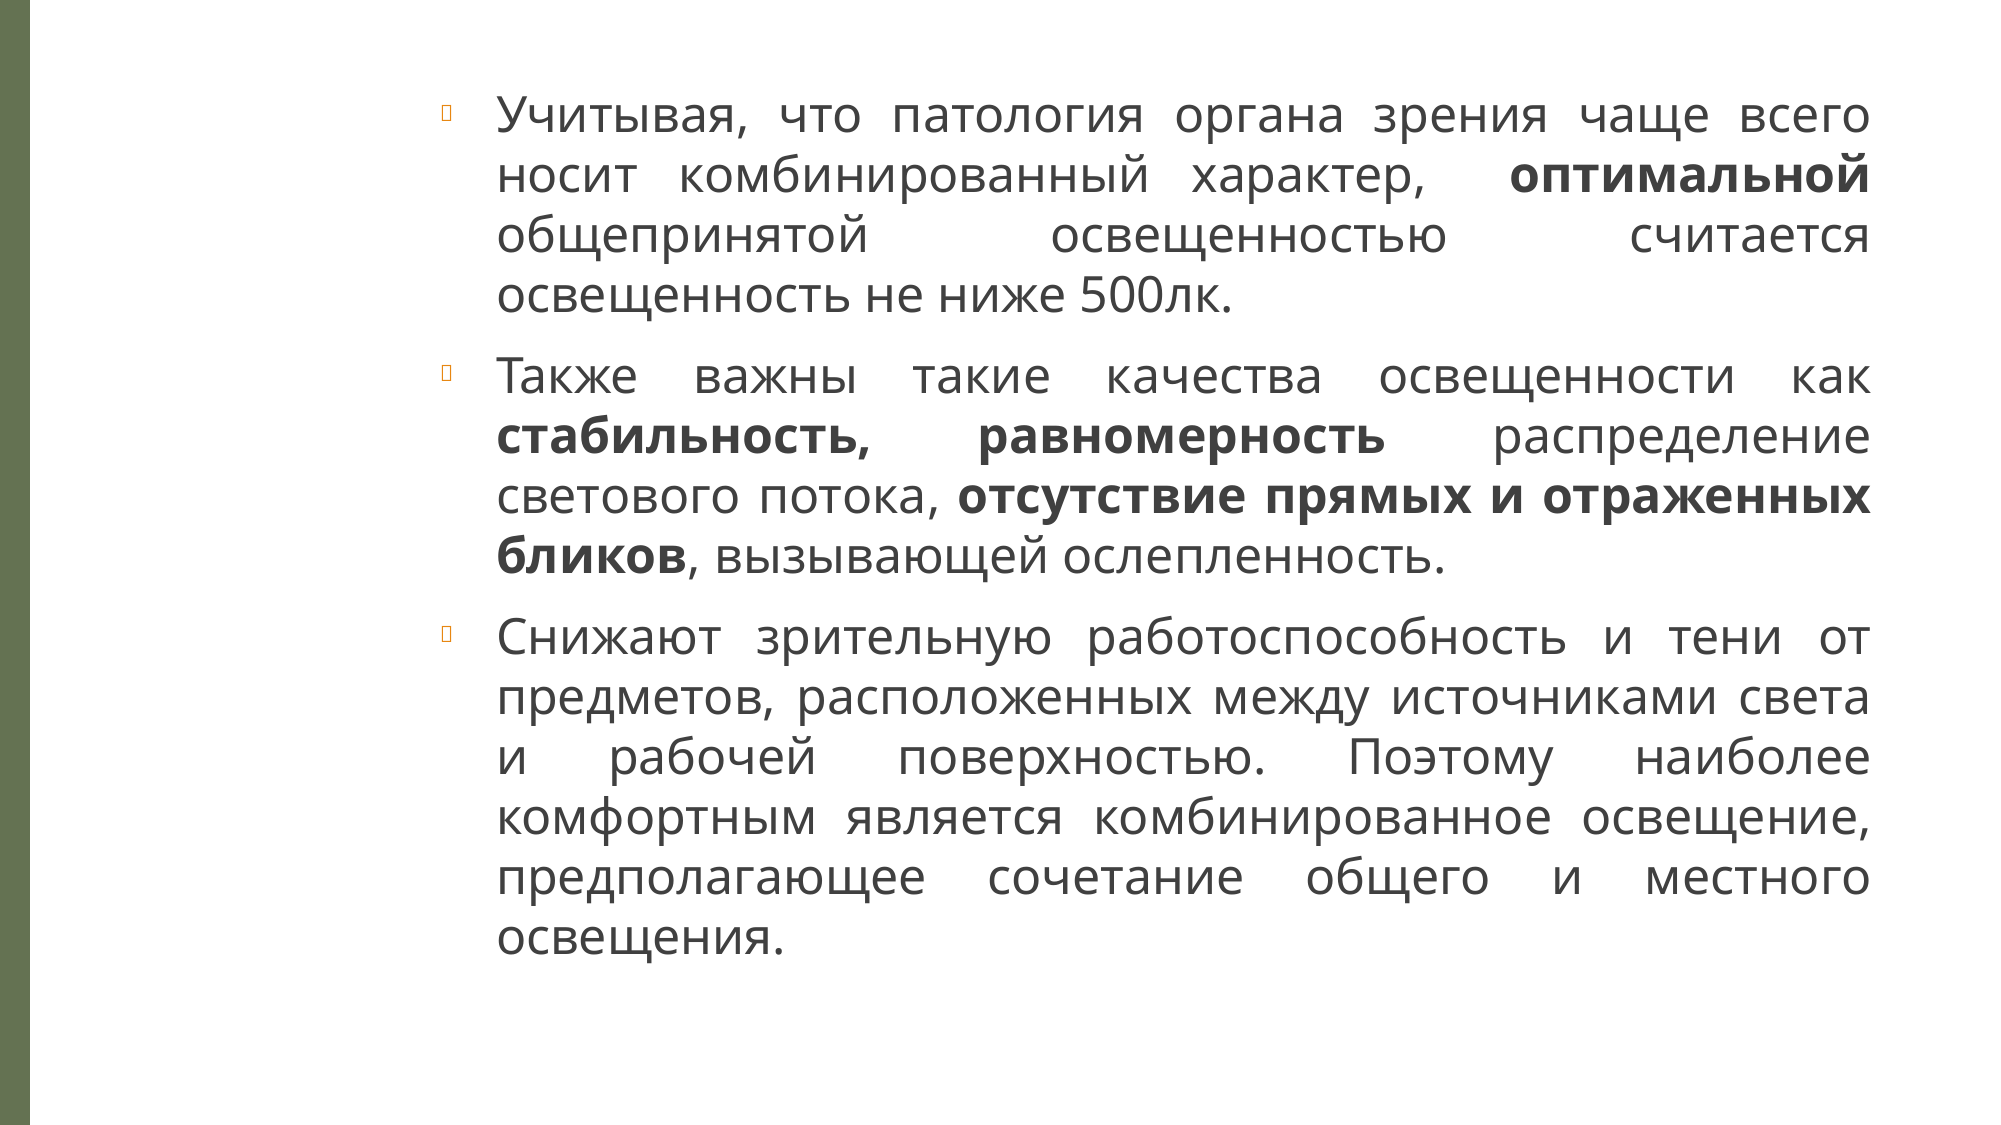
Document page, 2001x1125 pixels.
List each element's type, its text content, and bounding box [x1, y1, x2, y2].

list Учитывая, что патология органа зрения чаще всего носит комбинированный характер, оптимальной общепринятой освещенностью считается освещенность не ниже 500лк. Также важны такие качества освещенности как стабильность, равномерность распределение светового потока, отсутствие прямых и отраженных бликов, вызывающей ослепленность. Снижают зрительную работоспособность и тени от предметов, расположенных между источниками света и рабочей поверхностью. Поэтому наиболее комфортным является комбинированное освещение, предполагающее сочетание общего и местного освещения. [424, 67, 1888, 912]
